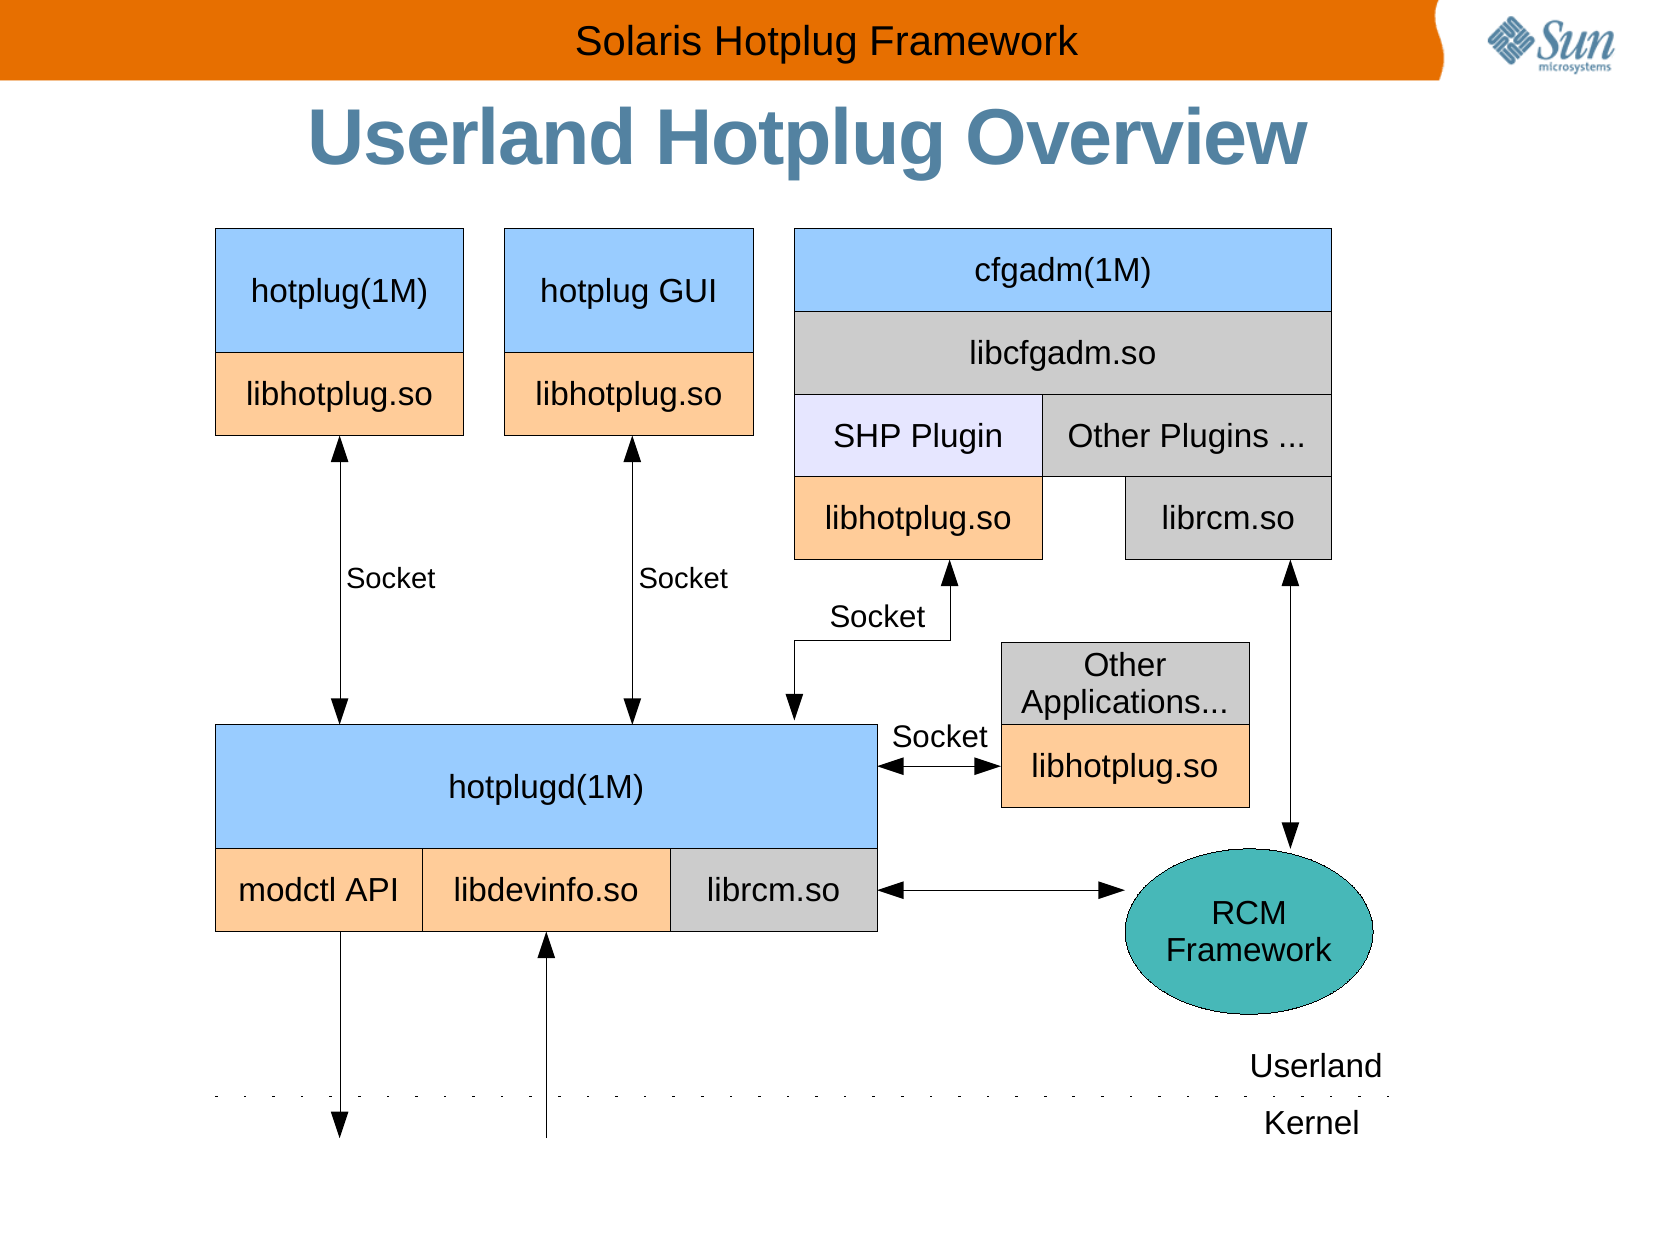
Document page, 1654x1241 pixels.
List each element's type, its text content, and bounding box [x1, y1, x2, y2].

text_box cfgadm(1M) [794, 228, 1332, 312]
text_box Other Plugins ... [1042, 395, 1332, 477]
text_box Socket [623, 554, 744, 603]
text_box modctl API [215, 848, 423, 932]
text_box libhotplug.so [794, 477, 1043, 560]
text_box Userland [1234, 1039, 1398, 1092]
text_box hotplugd(1M) [215, 724, 878, 848]
text_box SHP Plugin [794, 395, 1042, 477]
text_box hotplug GUI [504, 228, 754, 353]
title Userland Hotplug Overview [82, 100, 1585, 210]
text_box libhotplug.so [1001, 724, 1250, 808]
text_box RCM Framework [1125, 848, 1374, 1015]
picture [0, 0, 1654, 83]
text_box Socket [877, 711, 1003, 762]
text_box libhotplug.so [504, 353, 754, 436]
text_box libdevinfo.so [423, 848, 670, 932]
text_box librcm.so [670, 848, 878, 932]
text_box Socket [814, 591, 941, 642]
text_box librcm.so [1125, 476, 1332, 560]
text_box Kernel [1249, 1096, 1375, 1149]
text_box hotplug(1M) [215, 228, 464, 353]
text_box Other Applications... [1001, 642, 1250, 724]
text_box libcfgadm.so [794, 312, 1332, 395]
text_box Socket [331, 554, 451, 603]
text_box libhotplug.so [215, 353, 464, 436]
